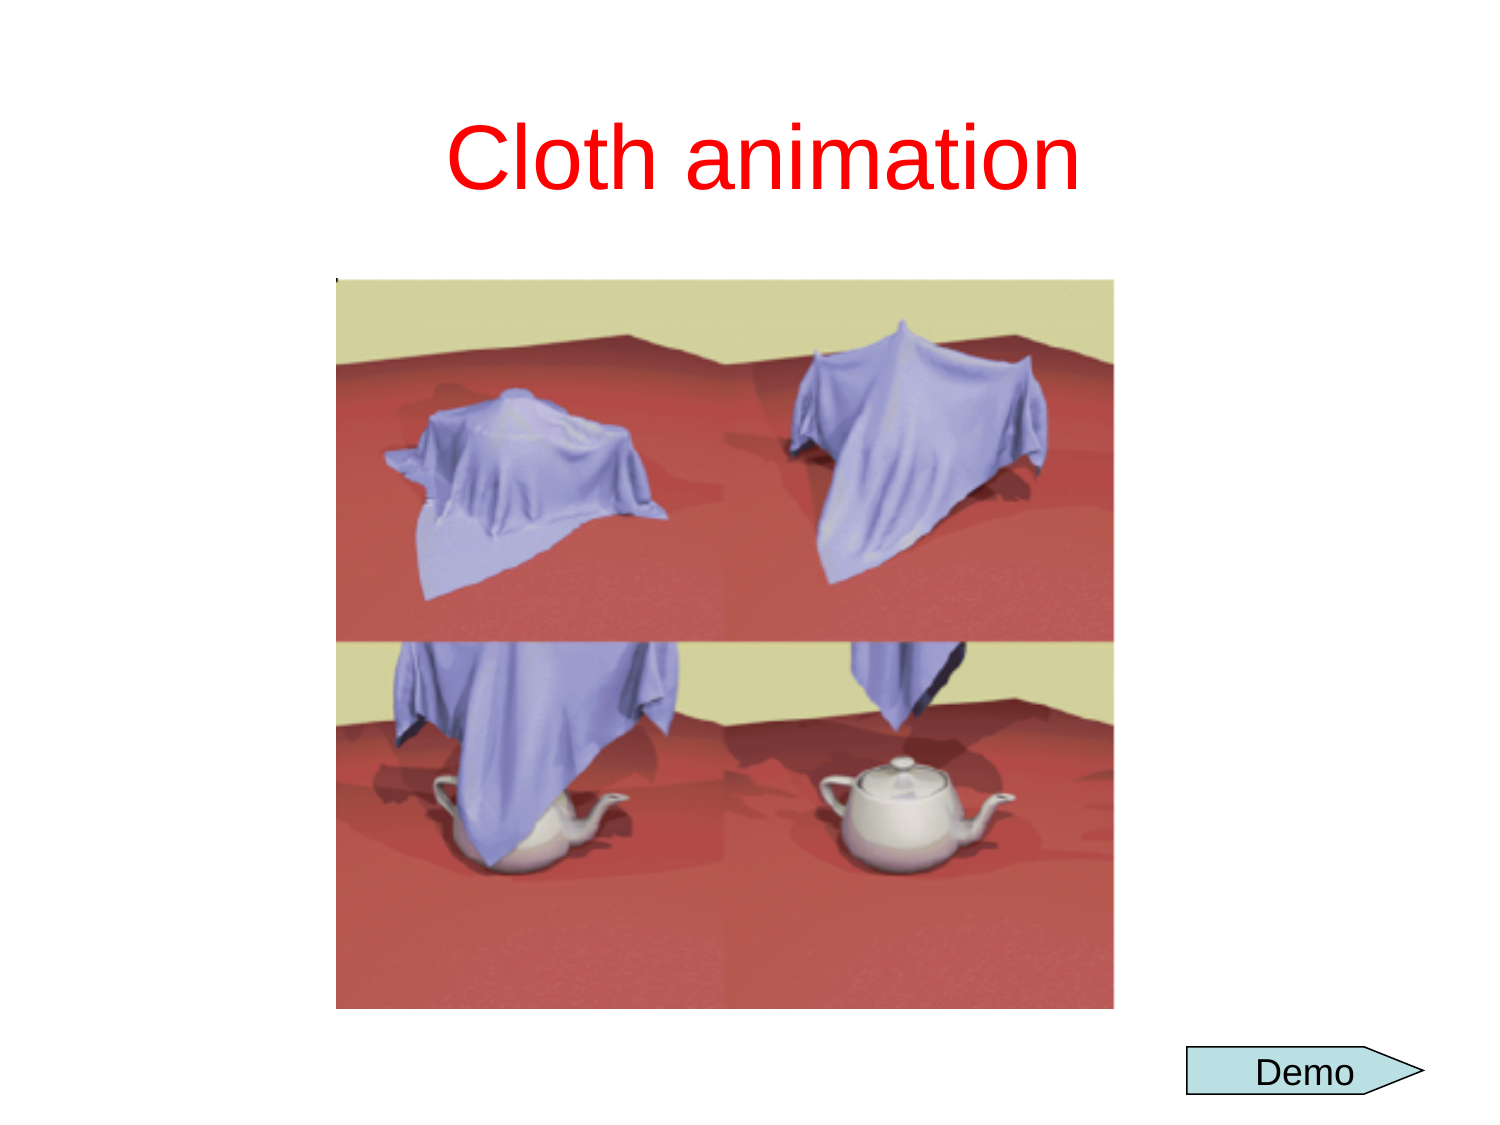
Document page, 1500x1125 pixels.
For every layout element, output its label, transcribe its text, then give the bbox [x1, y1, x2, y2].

text_box Demo [1186, 1046, 1424, 1095]
picture [336, 278, 1117, 1009]
text_box Cloth animation [430, 90, 1099, 216]
